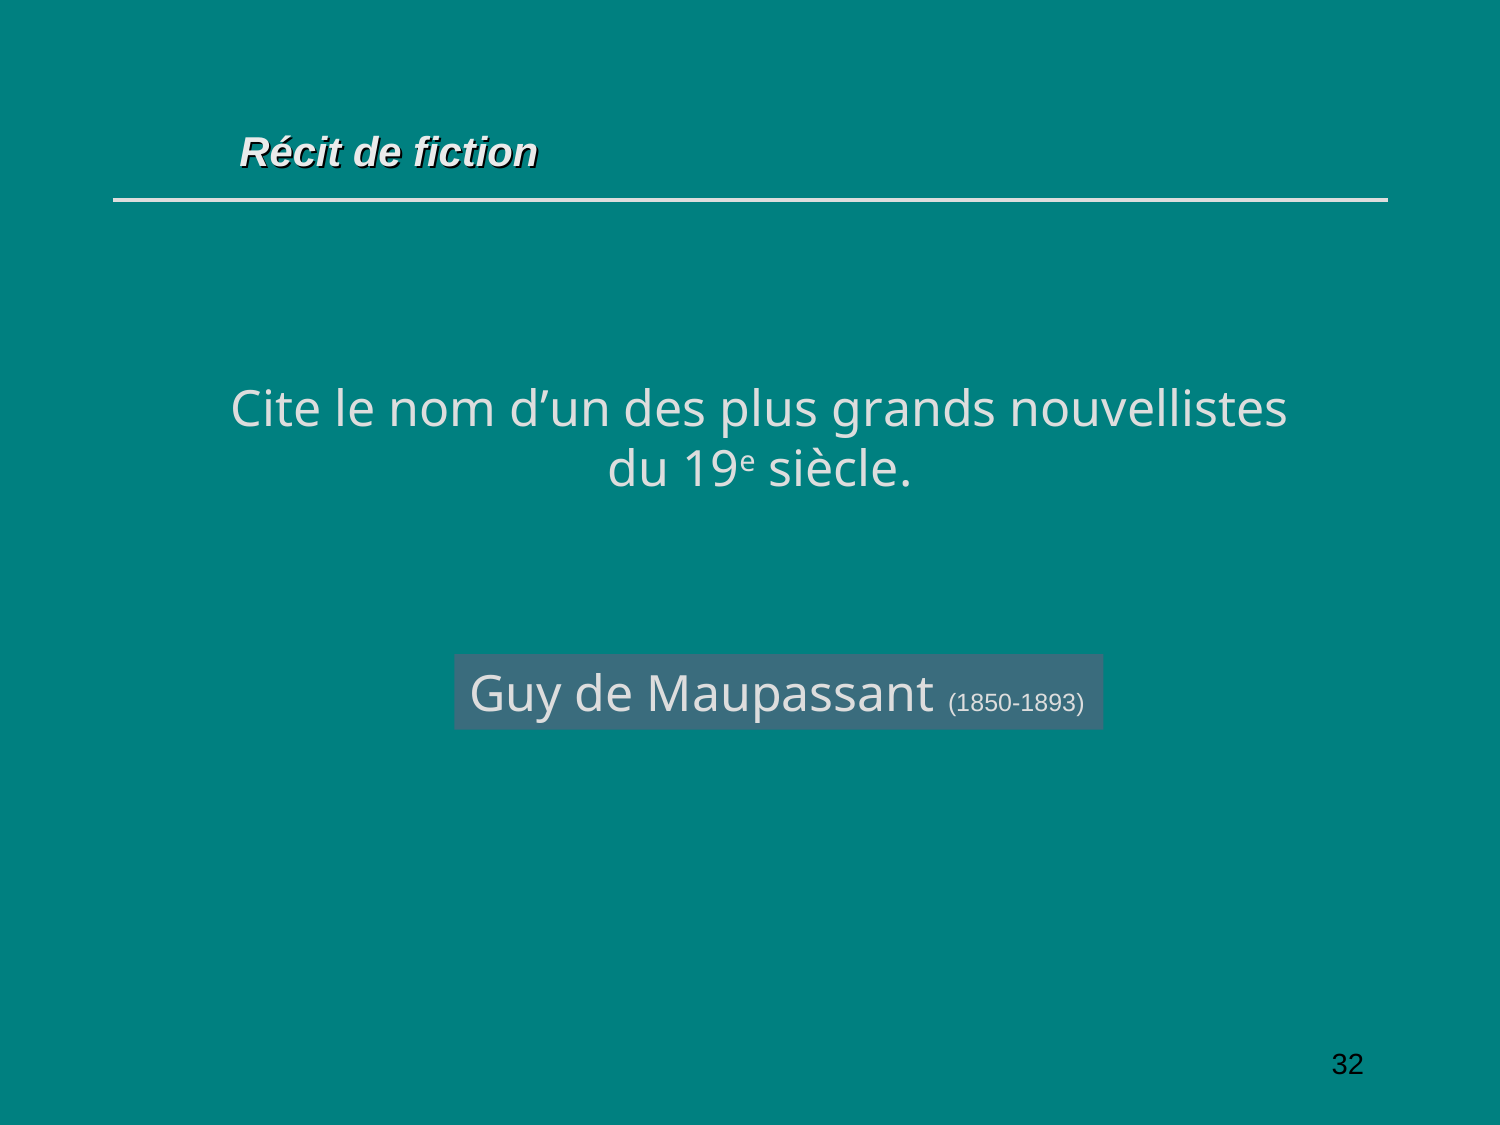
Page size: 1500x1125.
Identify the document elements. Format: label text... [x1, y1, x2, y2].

text_box Guy de Maupassant (1850-1893) [454, 654, 1104, 730]
text_box Récit de fiction [224, 116, 554, 183]
text_box Cite le nom d’un des plus grands nouvellistes du 19e siècle. [182, 368, 1338, 505]
